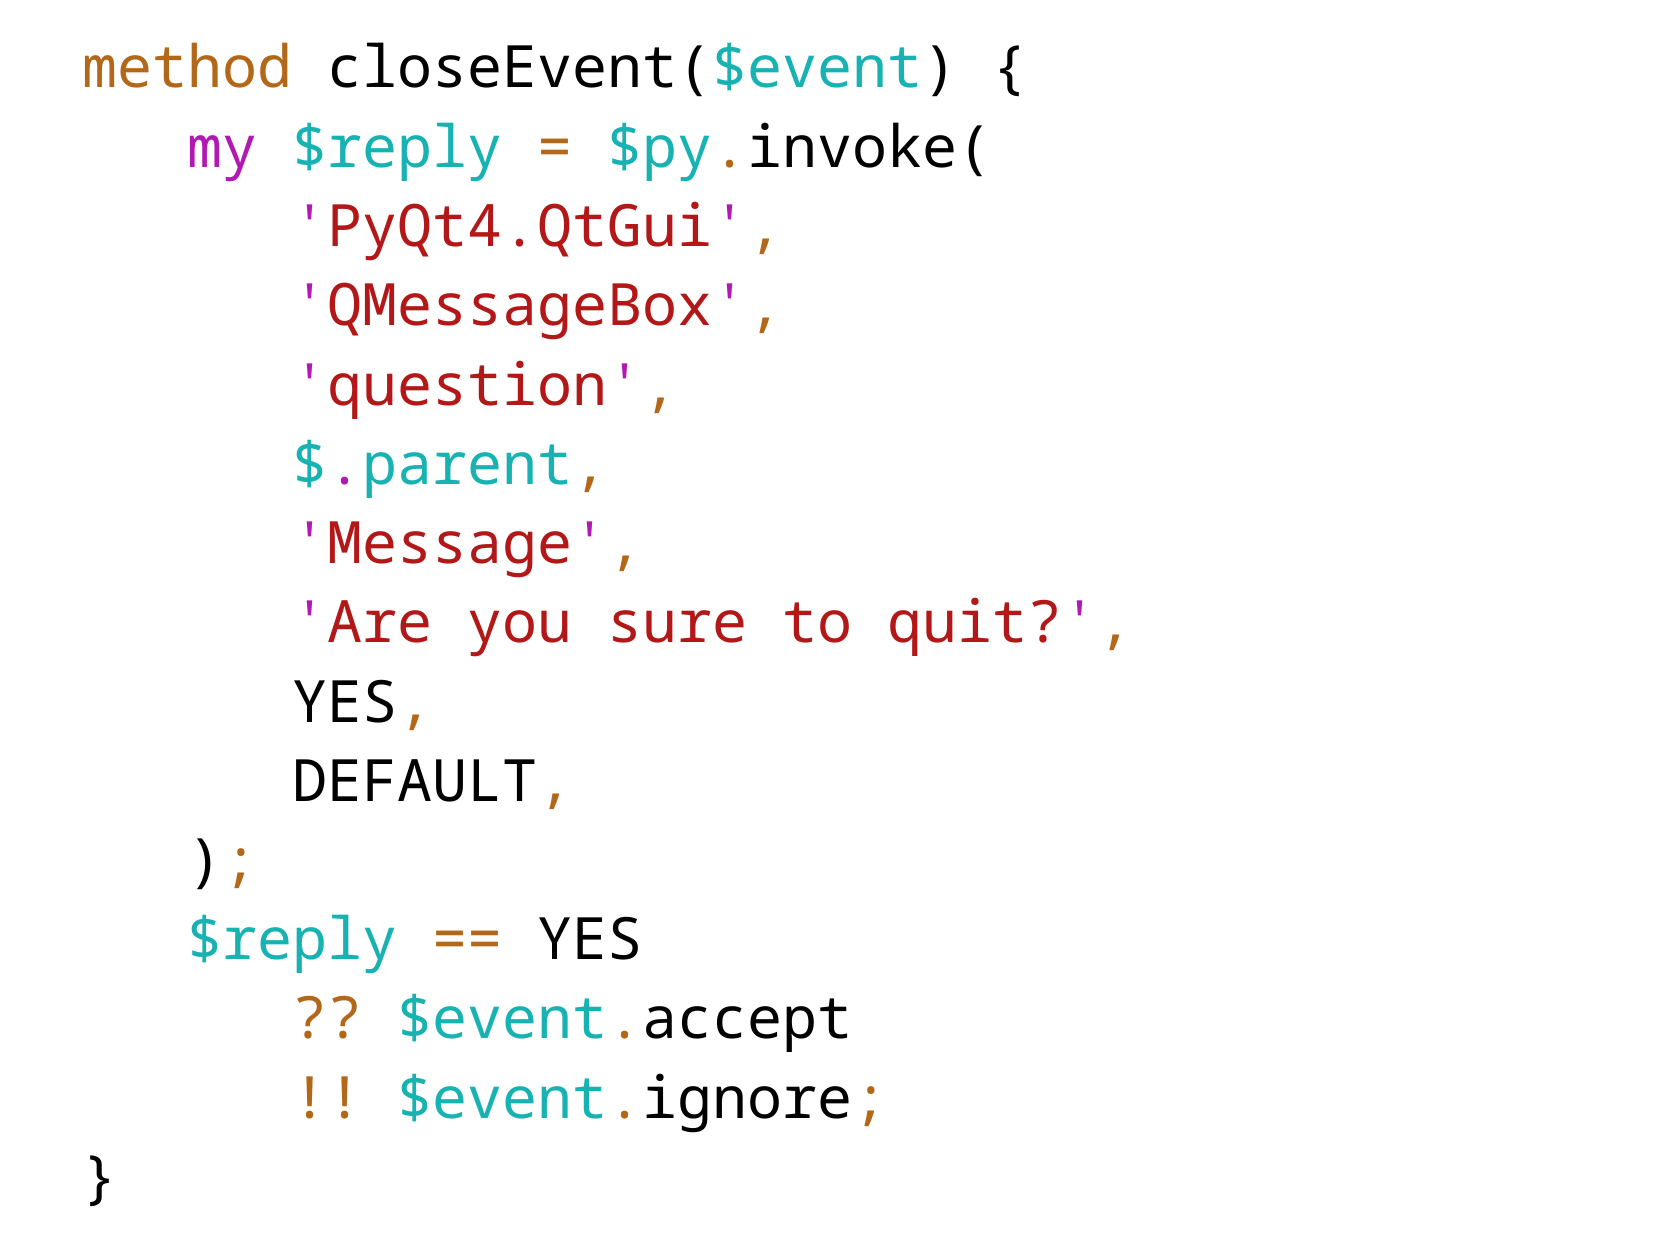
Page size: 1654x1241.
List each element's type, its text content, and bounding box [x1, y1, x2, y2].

subtitle method closeEvent($event) { my $reply = $py.invoke( 'PyQt4.QtGui', 'QMessageBox', 'question', $.parent, 'Message', 'Are you sure to quit?', YES, DEFAULT, ); $reply == YES ?? $event.accept !! $event.ignore; } [82, 124, 1571, 1116]
